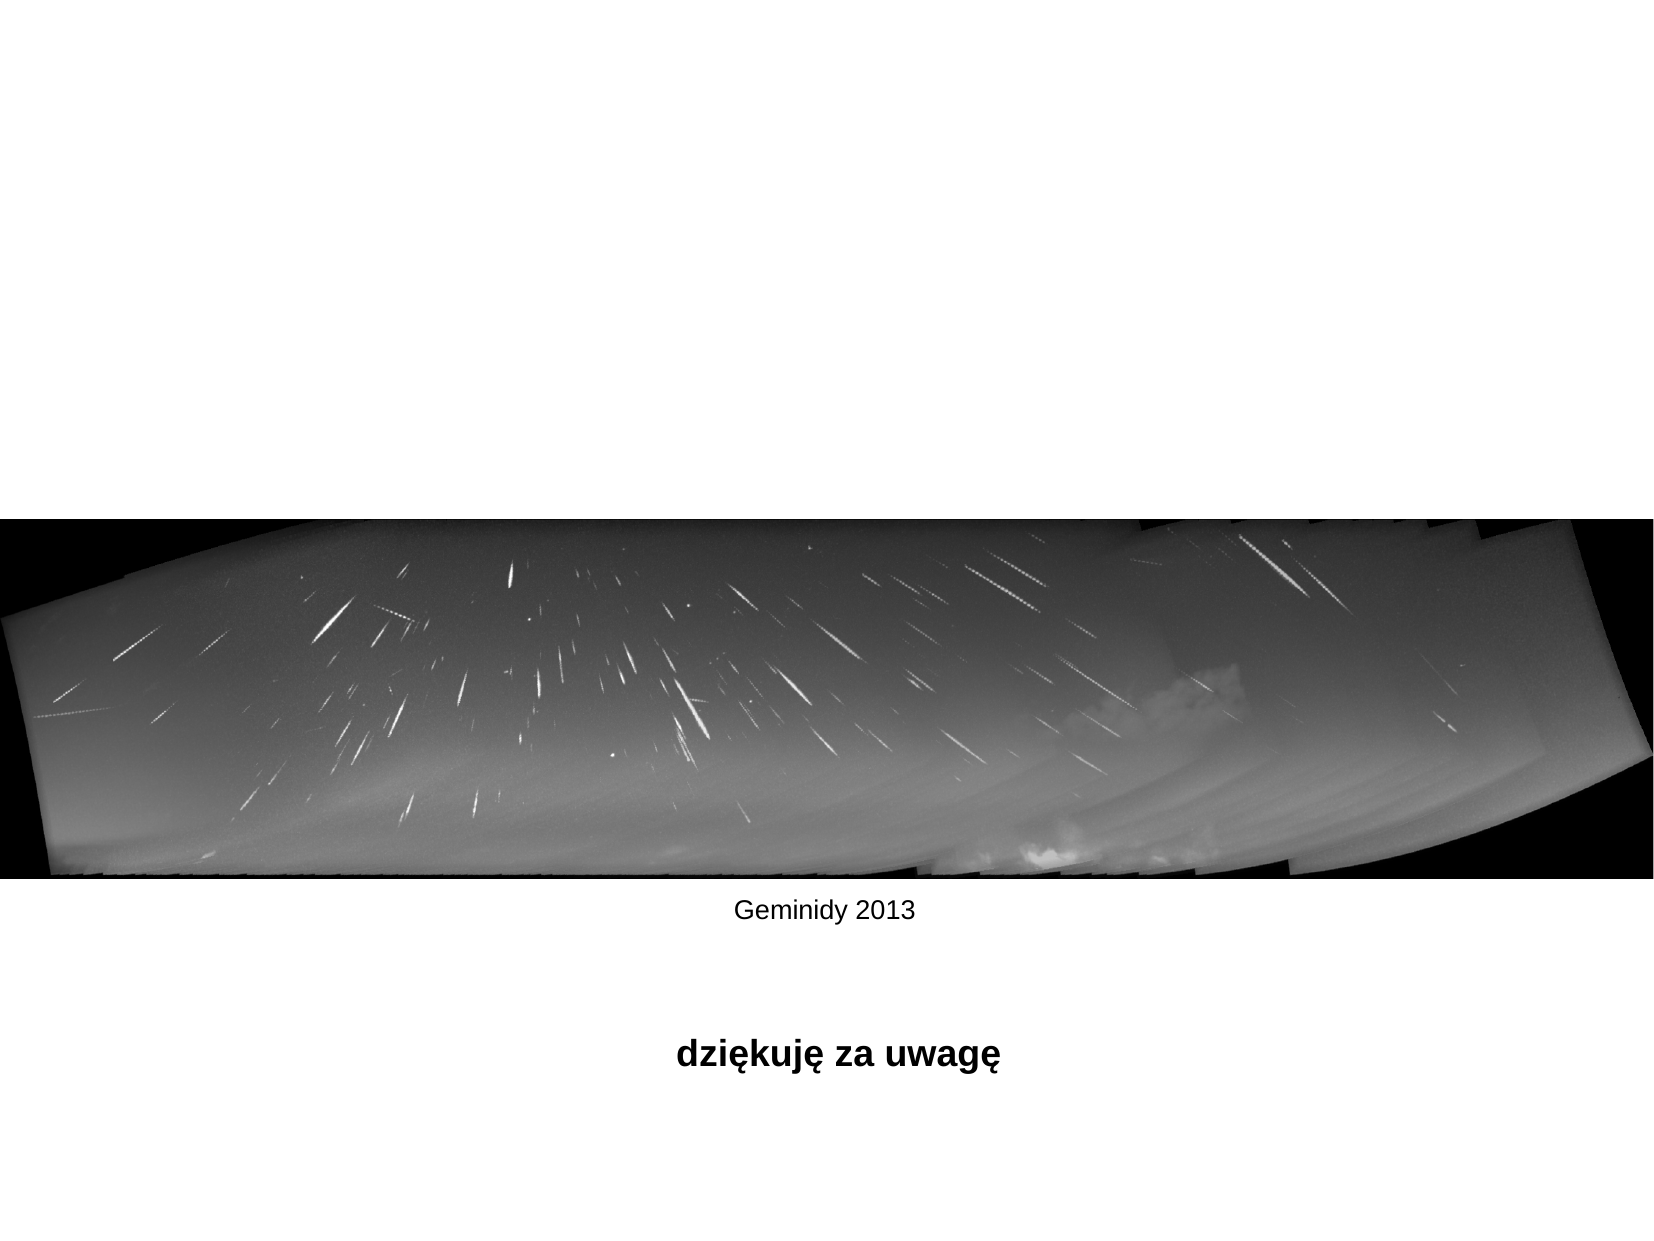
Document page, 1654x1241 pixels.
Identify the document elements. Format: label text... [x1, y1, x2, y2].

picture [0, 519, 1654, 879]
text_box dziękuję za uwagę [661, 1024, 1124, 1083]
text_box Geminidy 2013 [719, 887, 1182, 945]
